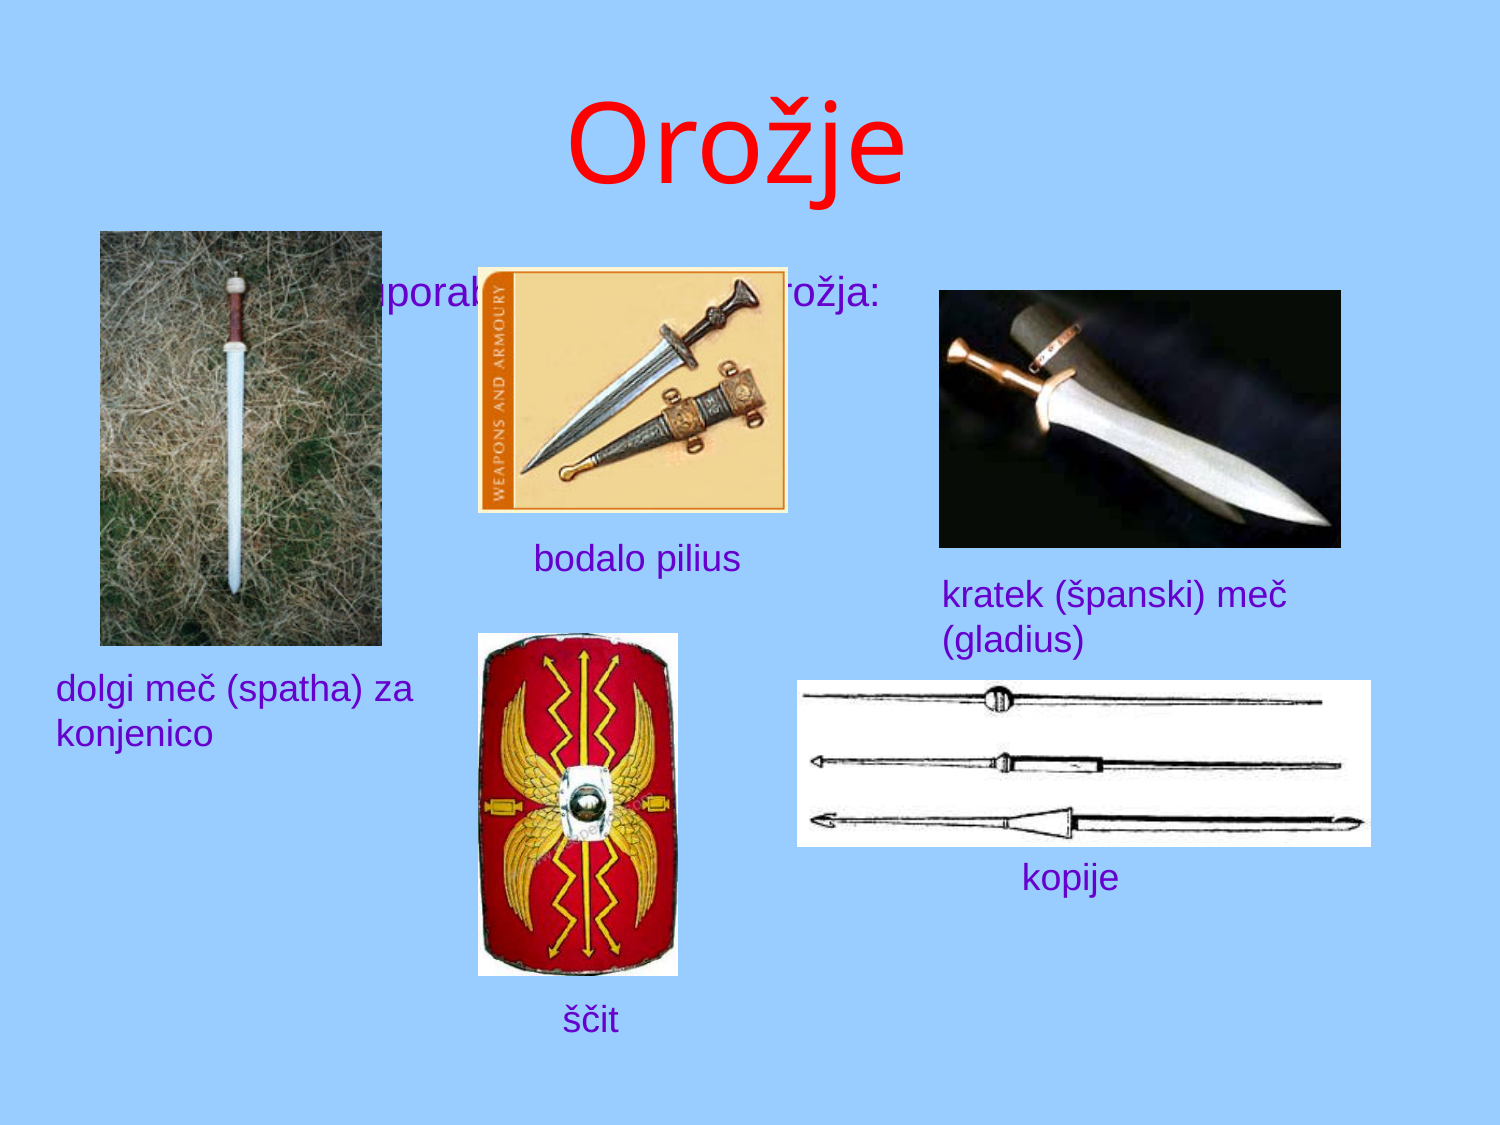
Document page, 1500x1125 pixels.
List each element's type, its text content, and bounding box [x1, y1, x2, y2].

picture [478, 267, 788, 513]
text_box bodalo pilius [466, 527, 798, 587]
title Orožje [75, 45, 1425, 233]
picture [100, 231, 382, 646]
picture [797, 680, 1371, 847]
list Rimljani so uporabljali naslednja orožja: [75, 262, 1425, 1005]
text_box ščit [442, 987, 727, 1048]
text_box kopije [797, 846, 1365, 906]
picture [478, 633, 678, 976]
text_box kratek (španski) meč (gladius) [927, 562, 1353, 668]
picture [939, 290, 1341, 548]
text_box dolgi meč (spatha) za konjenico [41, 656, 478, 762]
